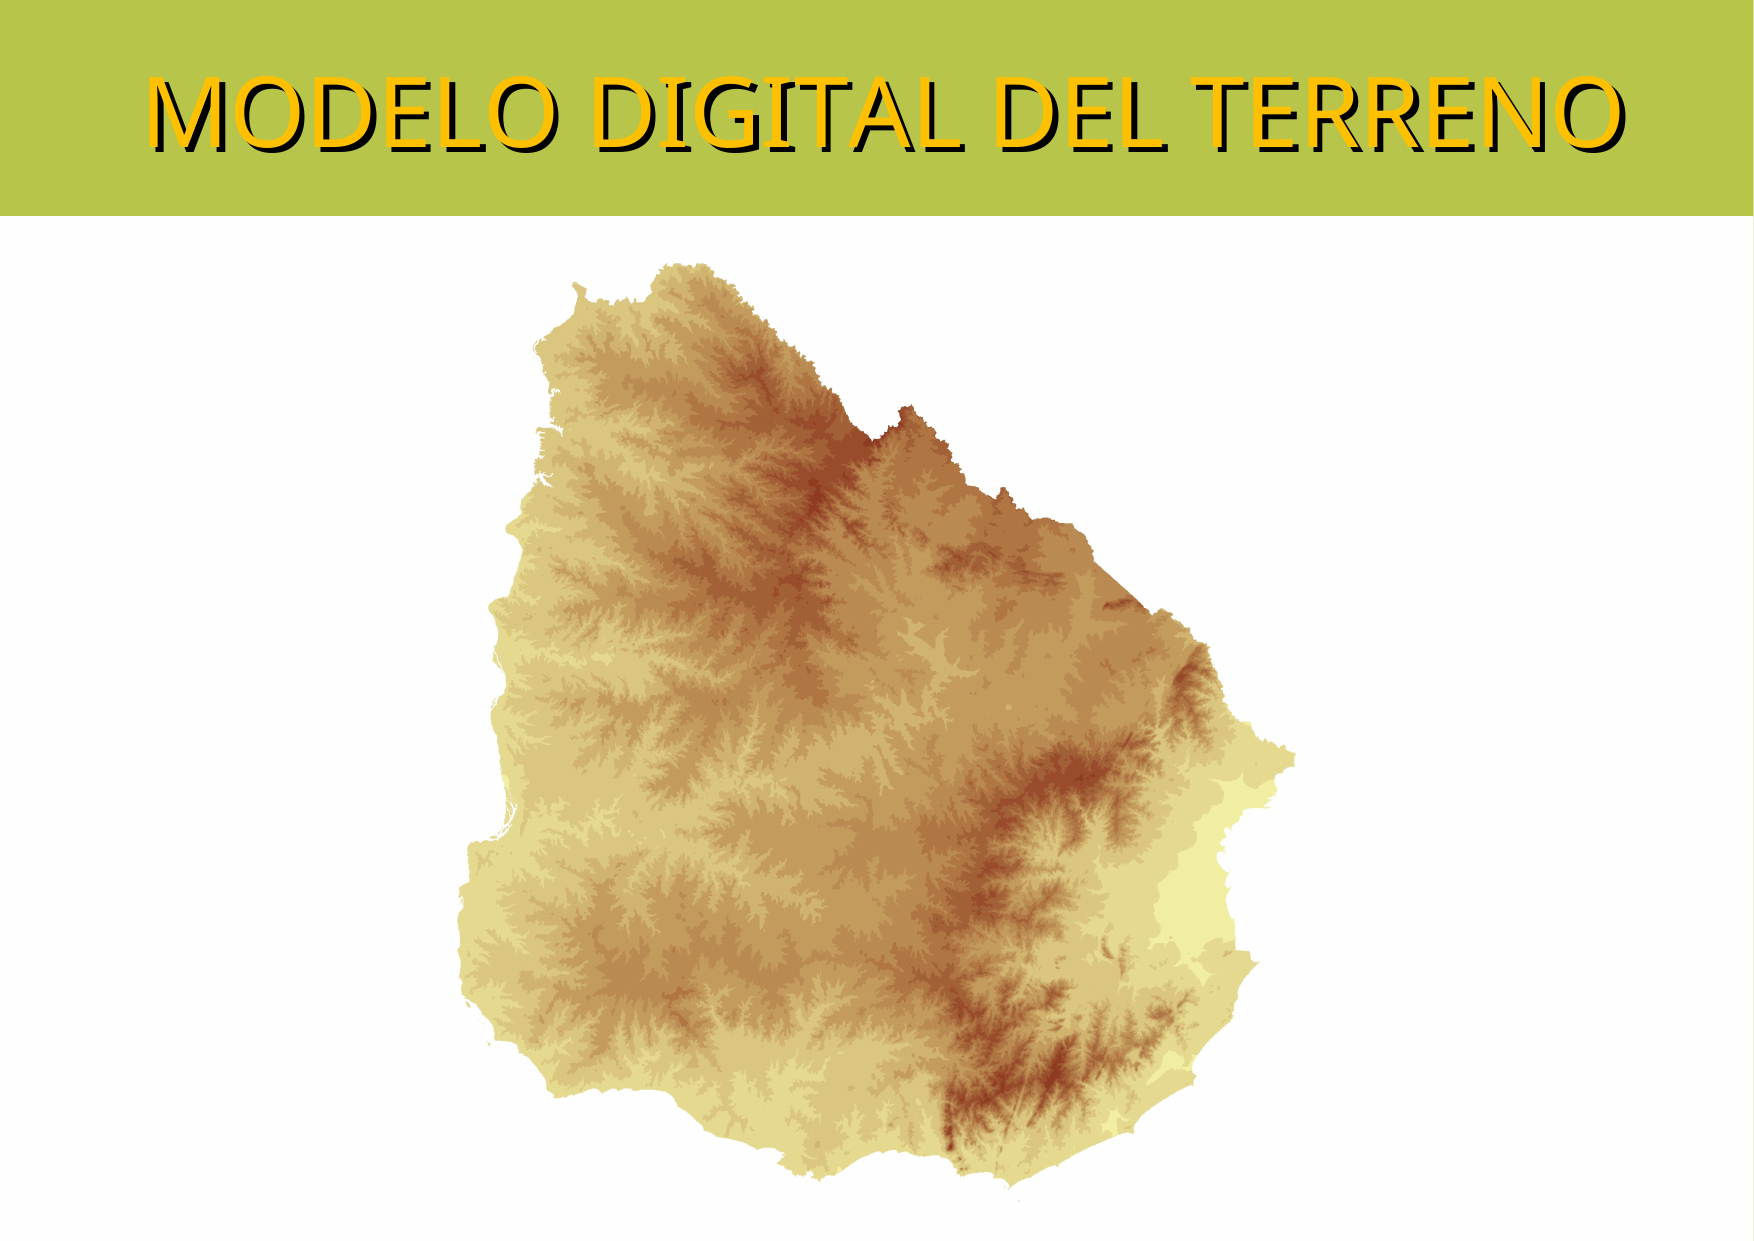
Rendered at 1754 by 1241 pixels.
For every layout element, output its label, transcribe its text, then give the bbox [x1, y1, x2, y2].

picture [0, 0, 1754, 1241]
text_box MODELO DIGITAL DEL TERRENO [7, 0, 1754, 229]
